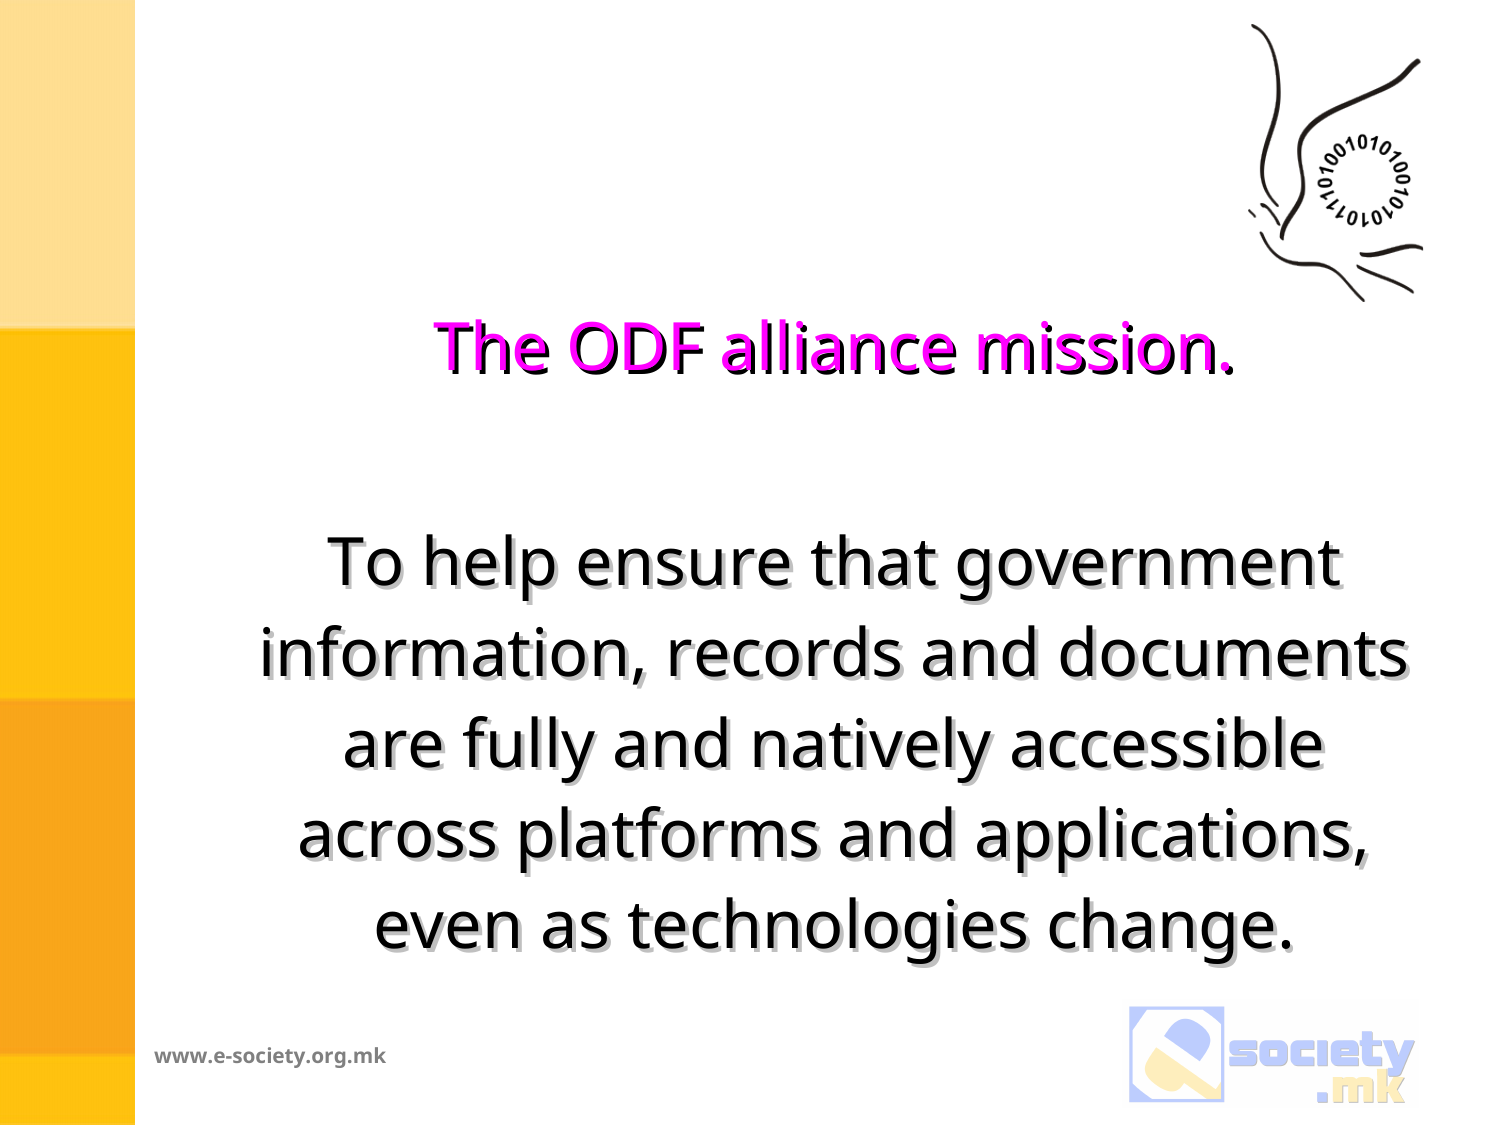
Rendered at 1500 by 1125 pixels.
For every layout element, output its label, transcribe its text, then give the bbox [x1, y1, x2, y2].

subtitle The ODF alliance mission. To help ensure that government information, records and documents are fully and natively accessible across platforms and applications, even as technologies change. [169, 262, 1425, 1006]
picture [1248, 24, 1424, 262]
picture [0, 0, 135, 1125]
